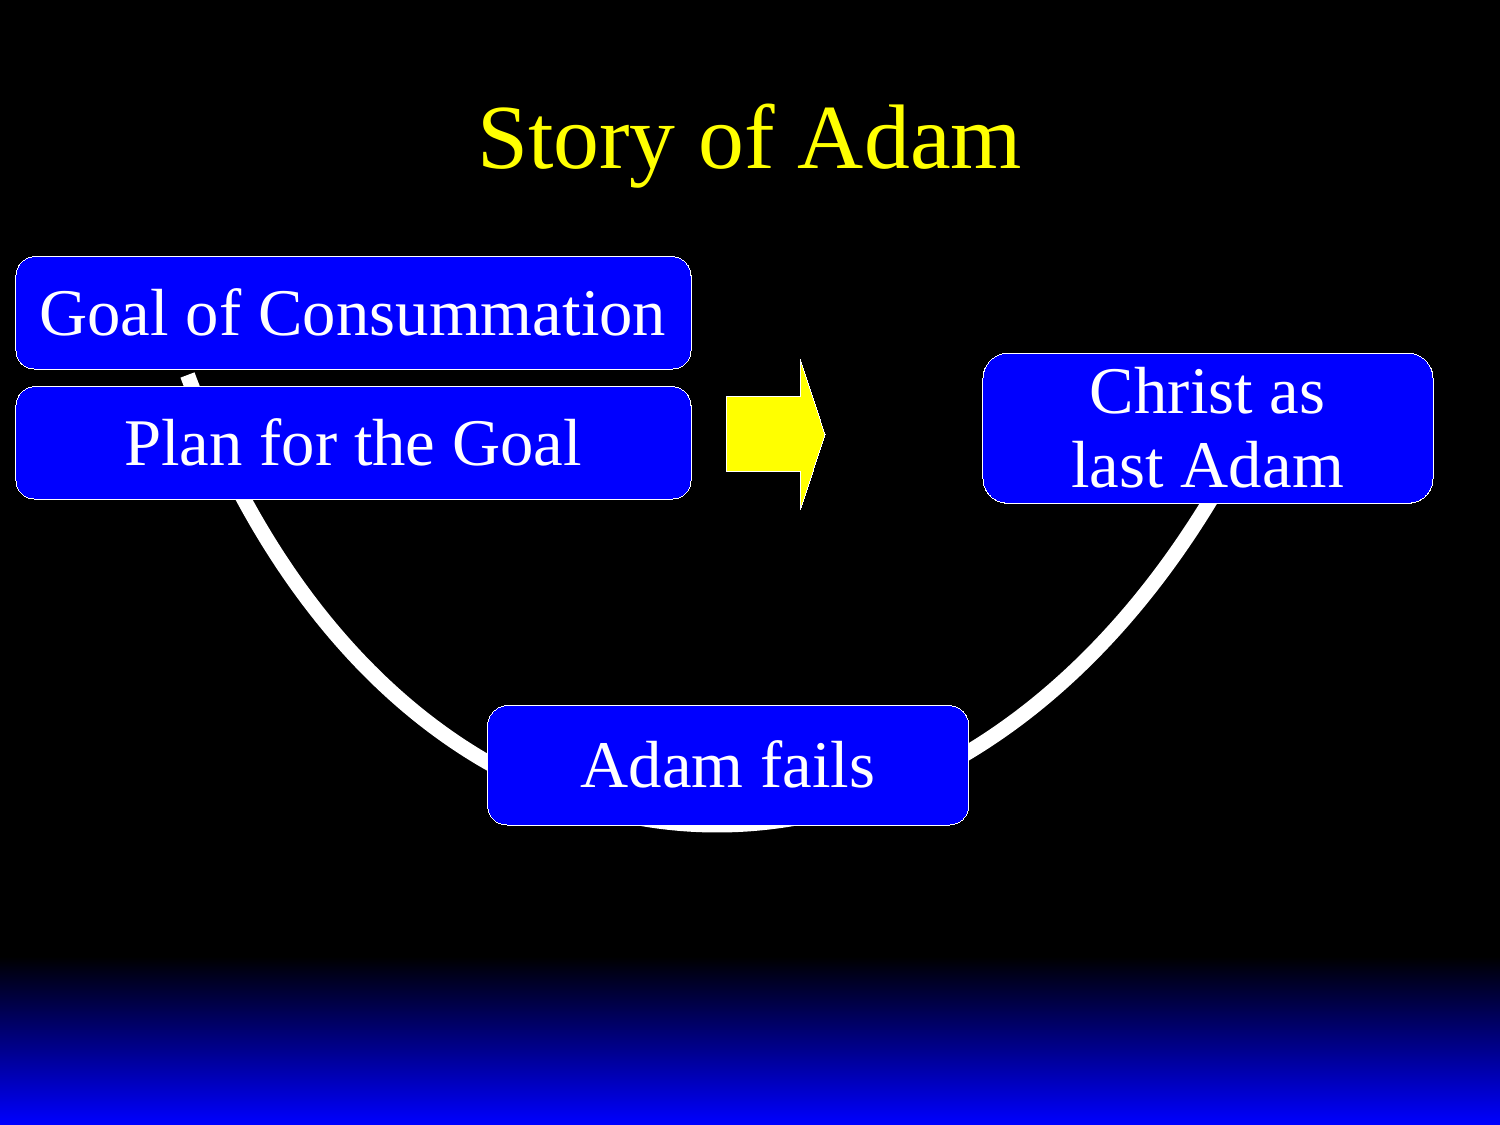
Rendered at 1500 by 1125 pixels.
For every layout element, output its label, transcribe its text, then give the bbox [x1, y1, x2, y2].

text_box Plan for the Goal [15, 386, 692, 500]
title Story of Adam [112, 37, 1388, 238]
text_box [726, 359, 826, 510]
text_box Goal of Consummation [15, 256, 692, 370]
text_box Christ as last Adam [982, 353, 1434, 504]
text_box Adam fails [487, 705, 969, 826]
